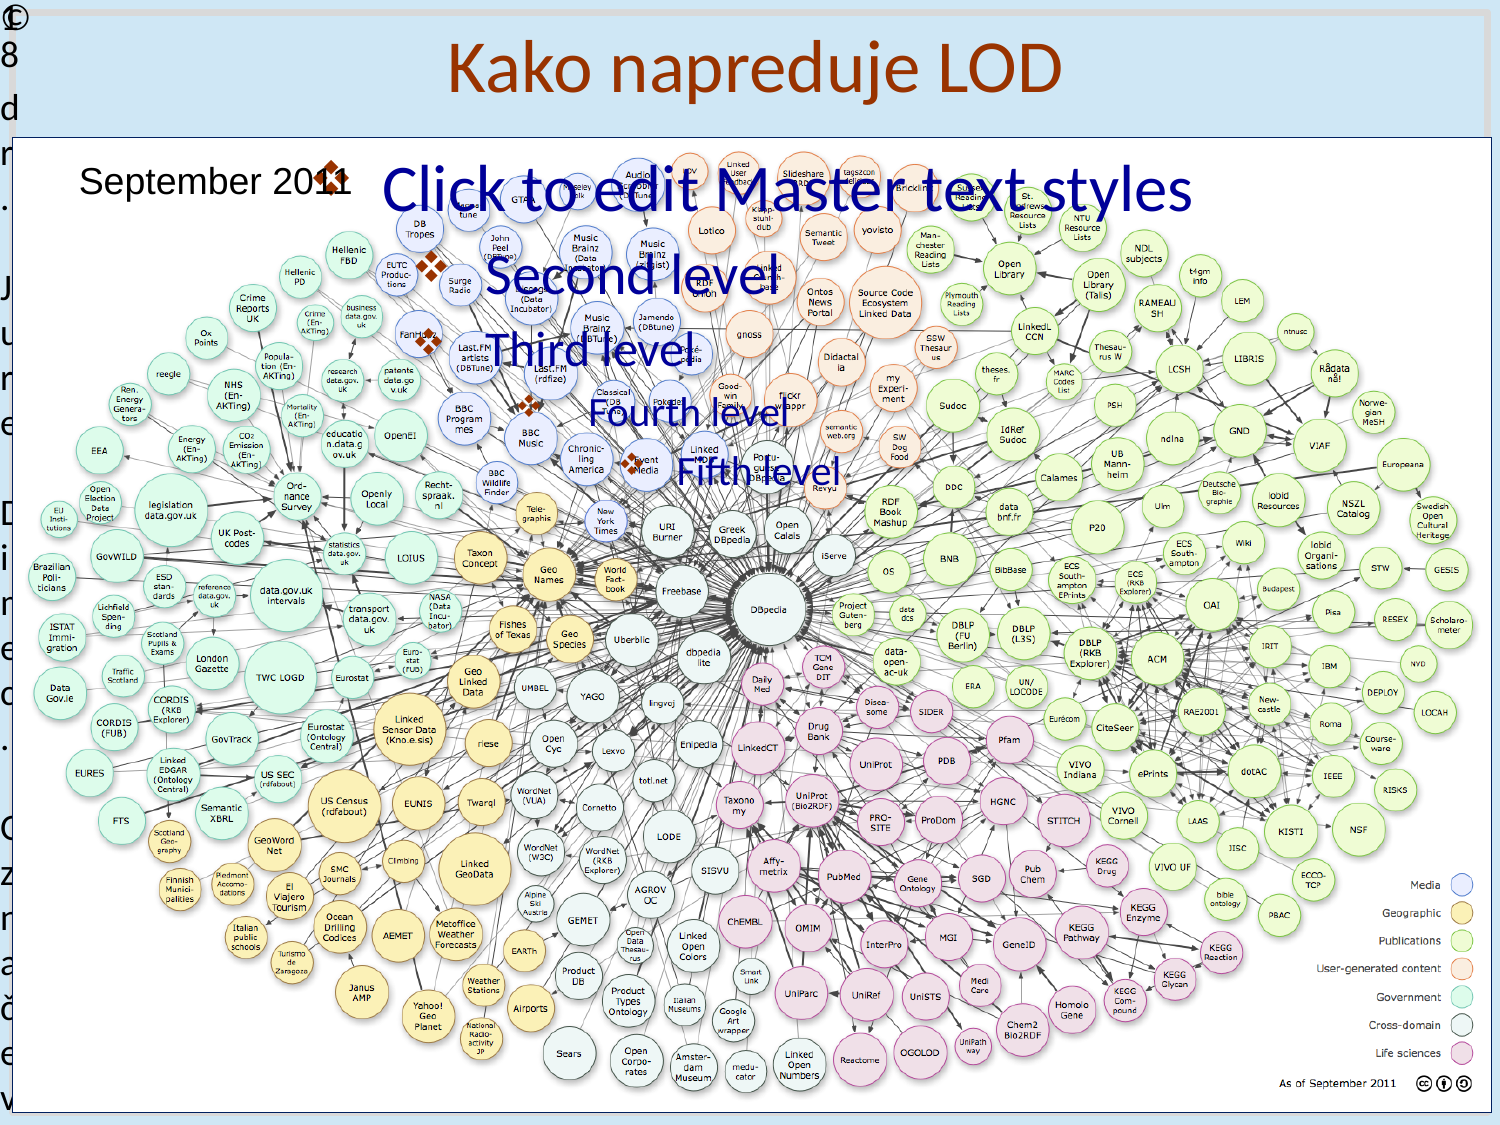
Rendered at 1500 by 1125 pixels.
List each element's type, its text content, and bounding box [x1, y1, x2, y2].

text_box September 2011 [64, 149, 368, 210]
title Kako napreduje LOD [37, 24, 1475, 100]
picture [12, 137, 1492, 1113]
